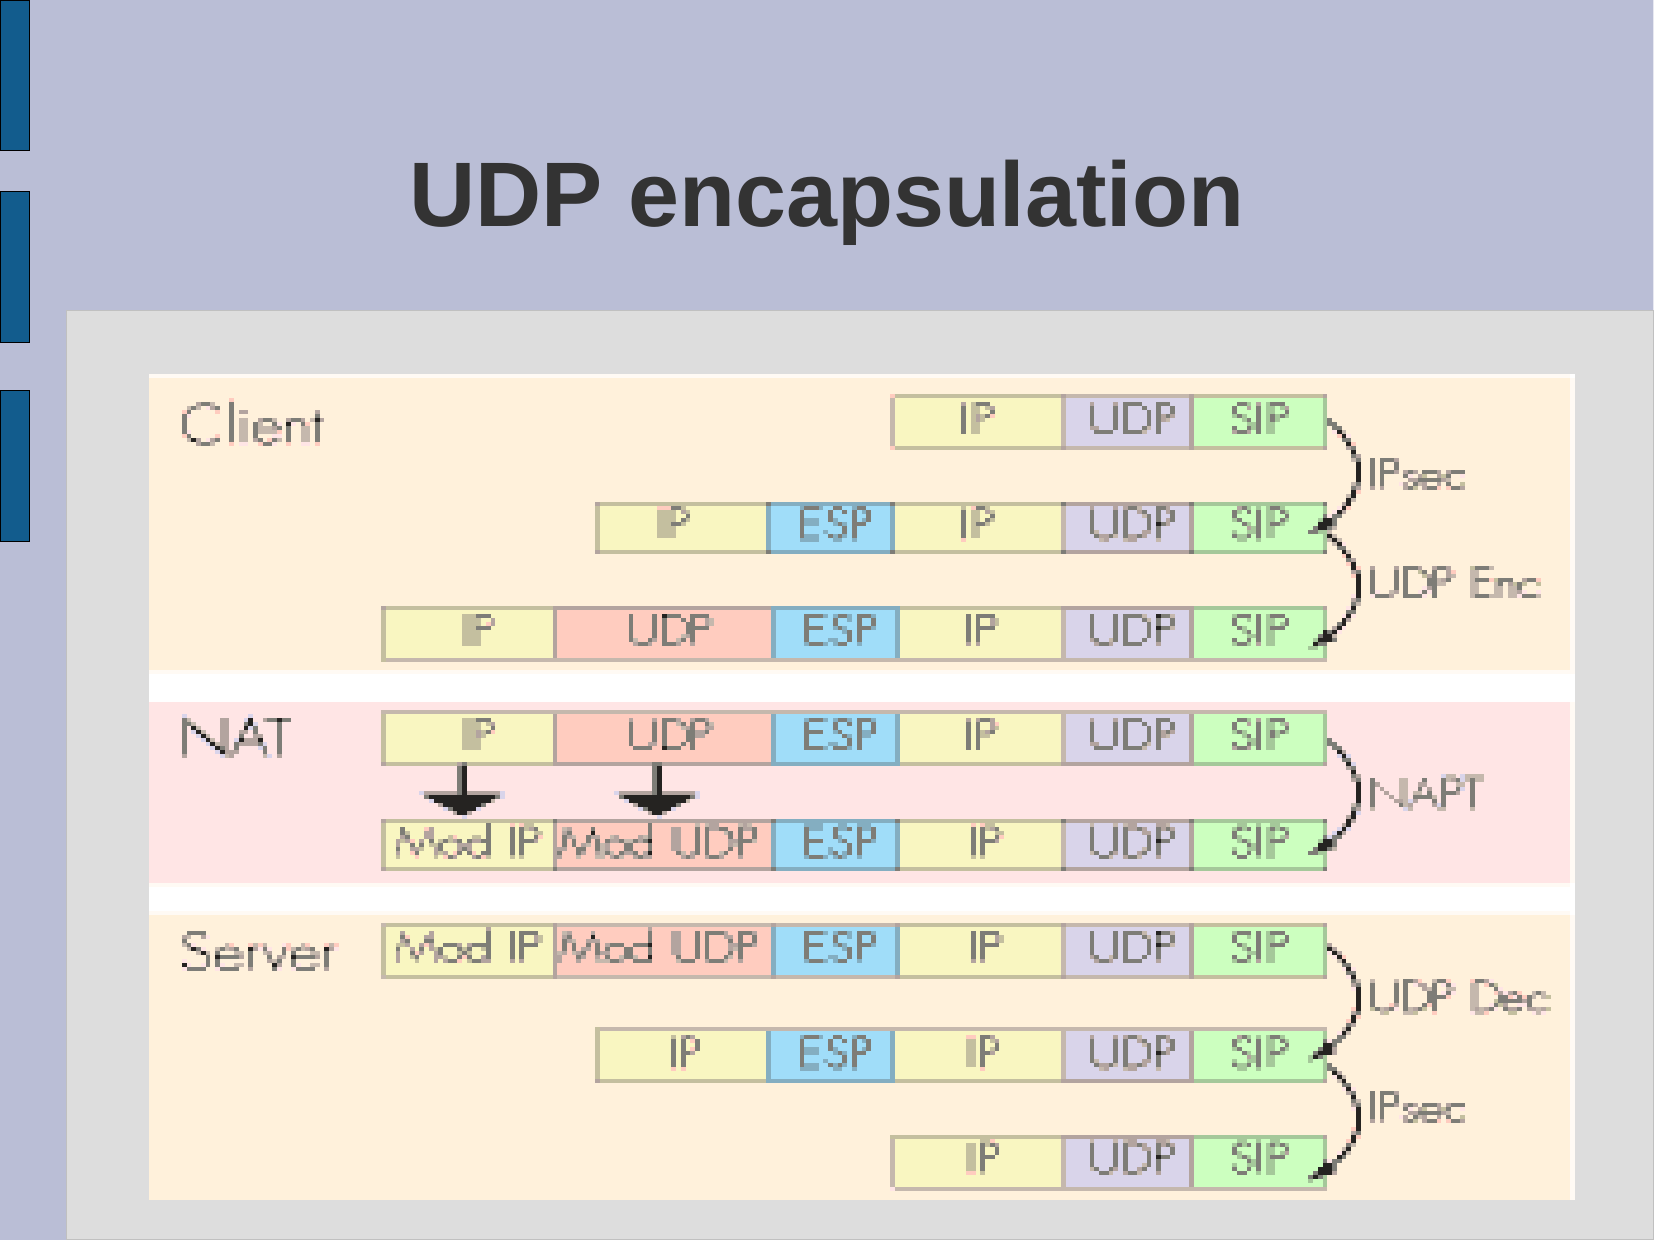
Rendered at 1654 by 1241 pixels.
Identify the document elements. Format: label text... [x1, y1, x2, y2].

picture [149, 374, 1575, 1200]
title UDP encapsulation [121, 91, 1534, 299]
list [121, 344, 1534, 1127]
